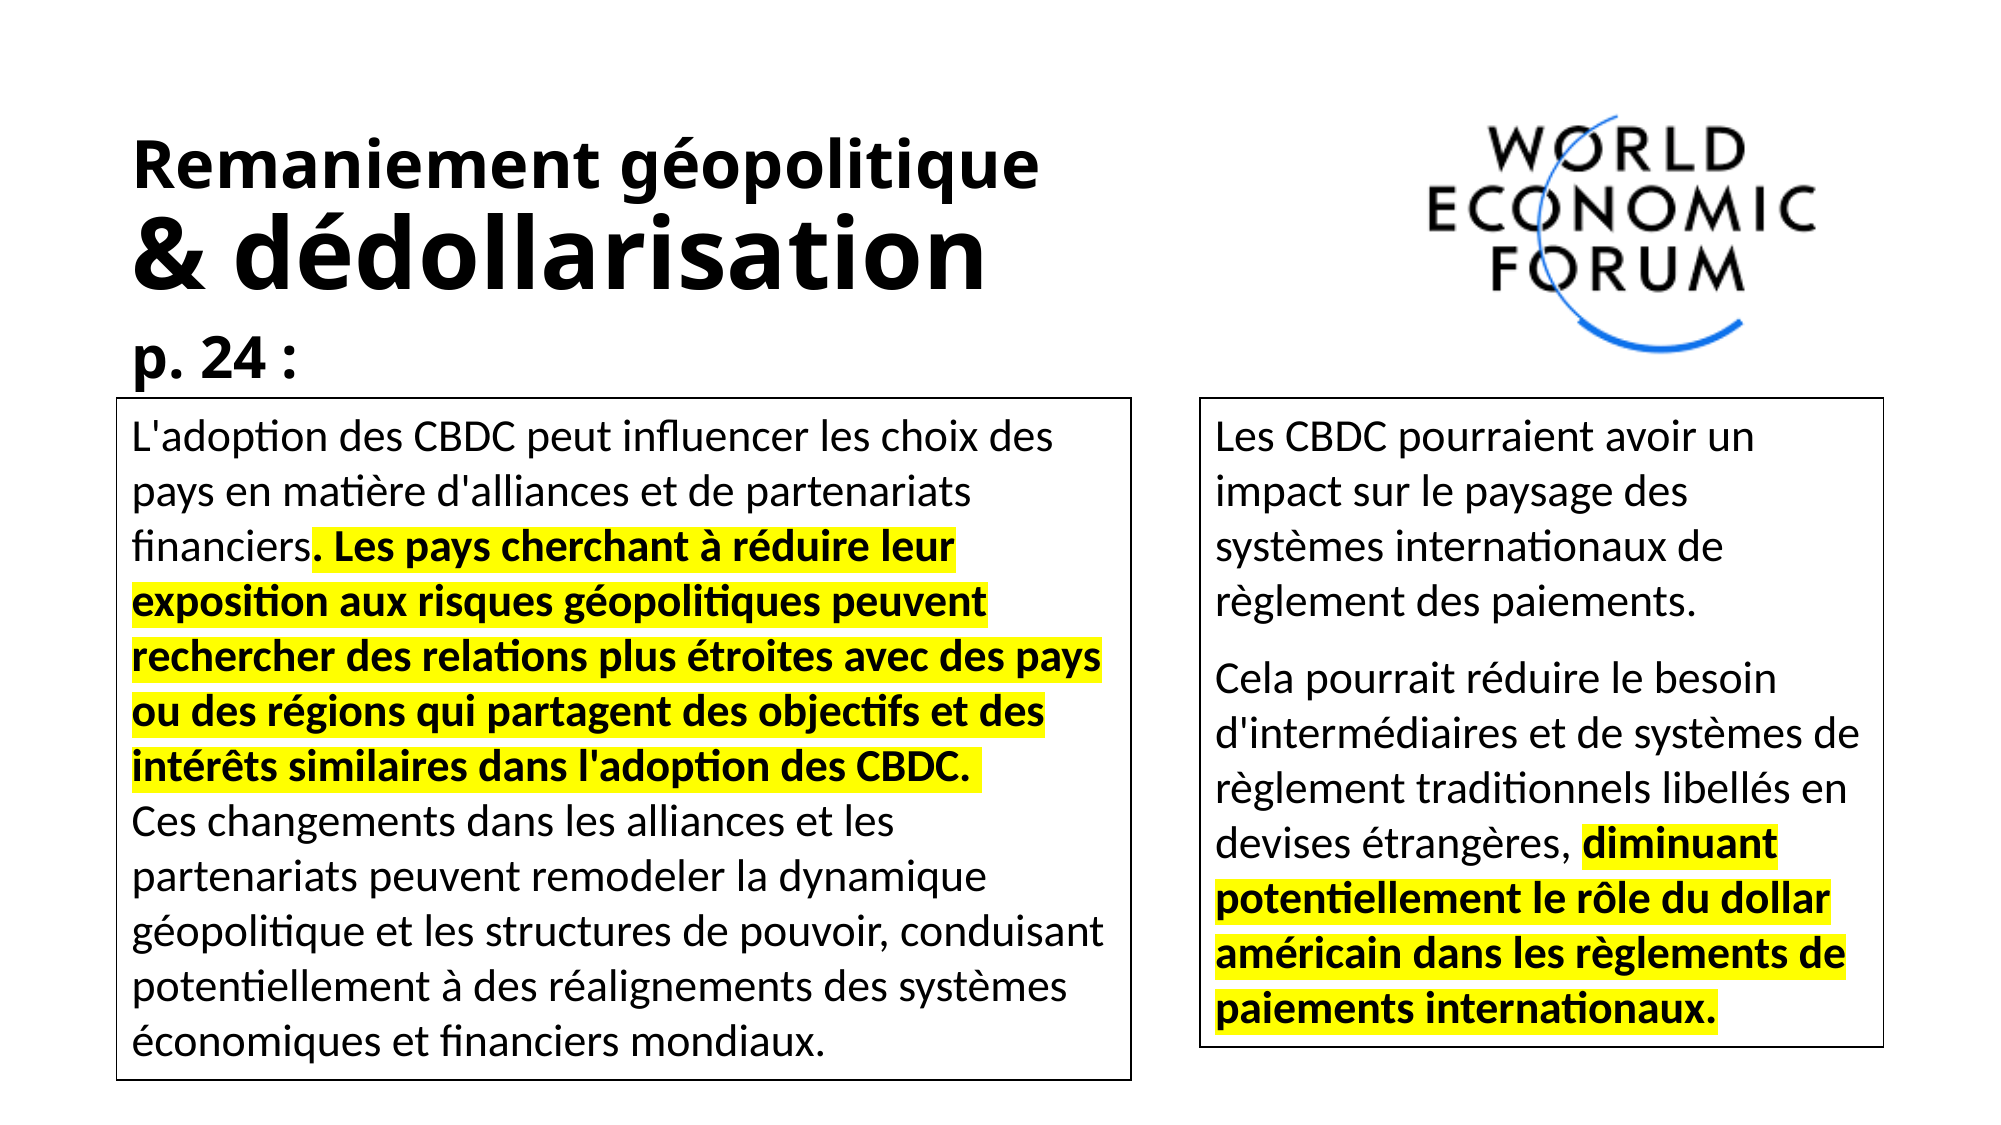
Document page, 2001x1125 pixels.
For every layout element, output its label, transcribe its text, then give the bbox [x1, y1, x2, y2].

text_box L'adoption des CBDC peut influencer les choix des pays en matière d'alliances et de partenariats financiers. Les pays cherchant à réduire leur exposition aux risques géopolitiques peuvent rechercher des relations plus étroites avec des pays ou des régions qui partagent des objectifs et des intérêts similaires dans l'adoption des CBDC. Ces changements dans les alliances et les partenariats peuvent remodeler la dynamique géopolitique et les structures de pouvoir, conduisant potentiellement à des réalignements des systèmes économiques et financiers mondiaux. [116, 398, 1132, 1080]
title Remaniement géopolitique & dédollarisation [116, 112, 1407, 330]
picture [1407, 55, 1839, 387]
text_box Les CBDC pourraient avoir un impact sur le paysage des systèmes internationaux de règlement des paiements. Cela pourrait réduire le besoin d'intermédiaires et de systèmes de règlement traditionnels libellés en devises étrangères, diminuant potentiellement le rôle du dollar américain dans les règlements de paiements internationaux. [1200, 398, 1884, 1047]
text_box p. 24 : [116, 312, 359, 397]
